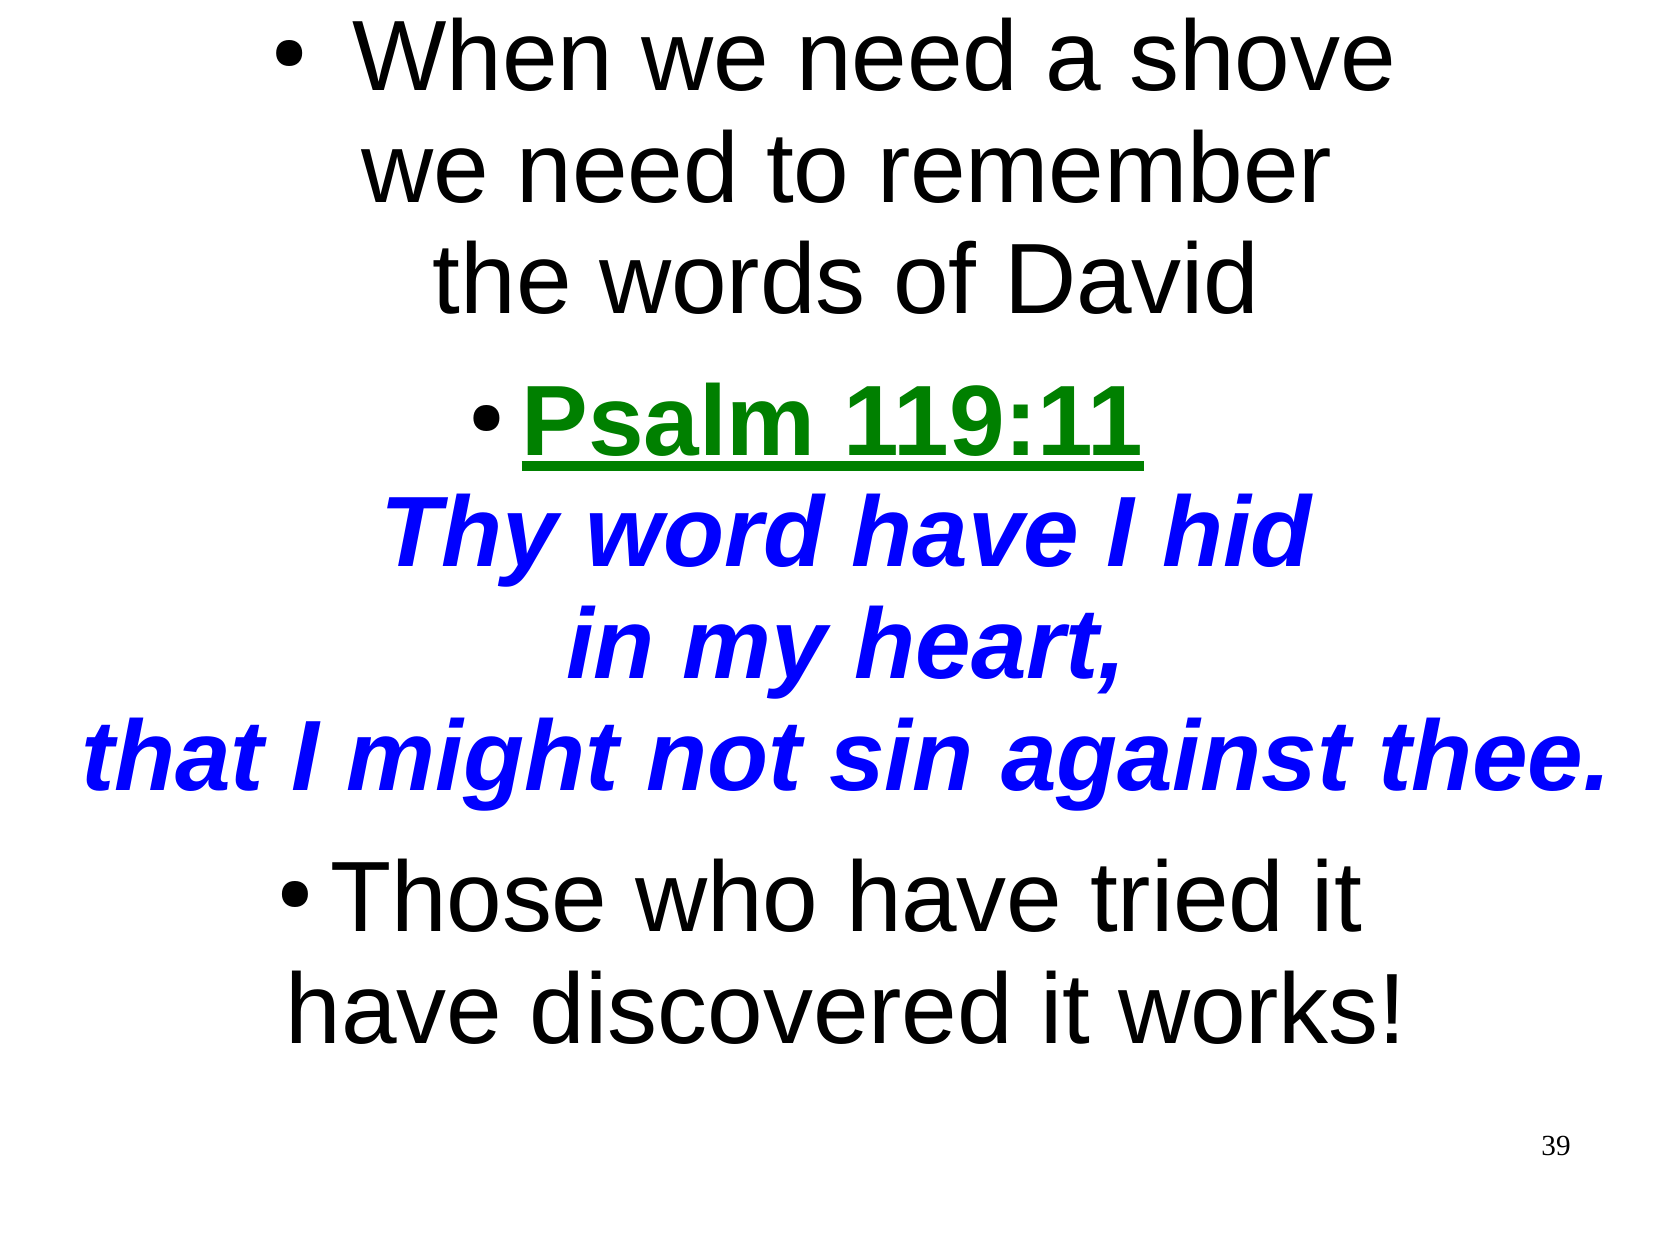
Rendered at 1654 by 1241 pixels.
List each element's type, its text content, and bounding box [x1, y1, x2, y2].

list When we need a shove we need to remember the words of David Psalm 119:11 Thy word have I hid in my heart, that I might not sin against thee. Those who have tried it have discovered it works! [0, 0, 1651, 1238]
